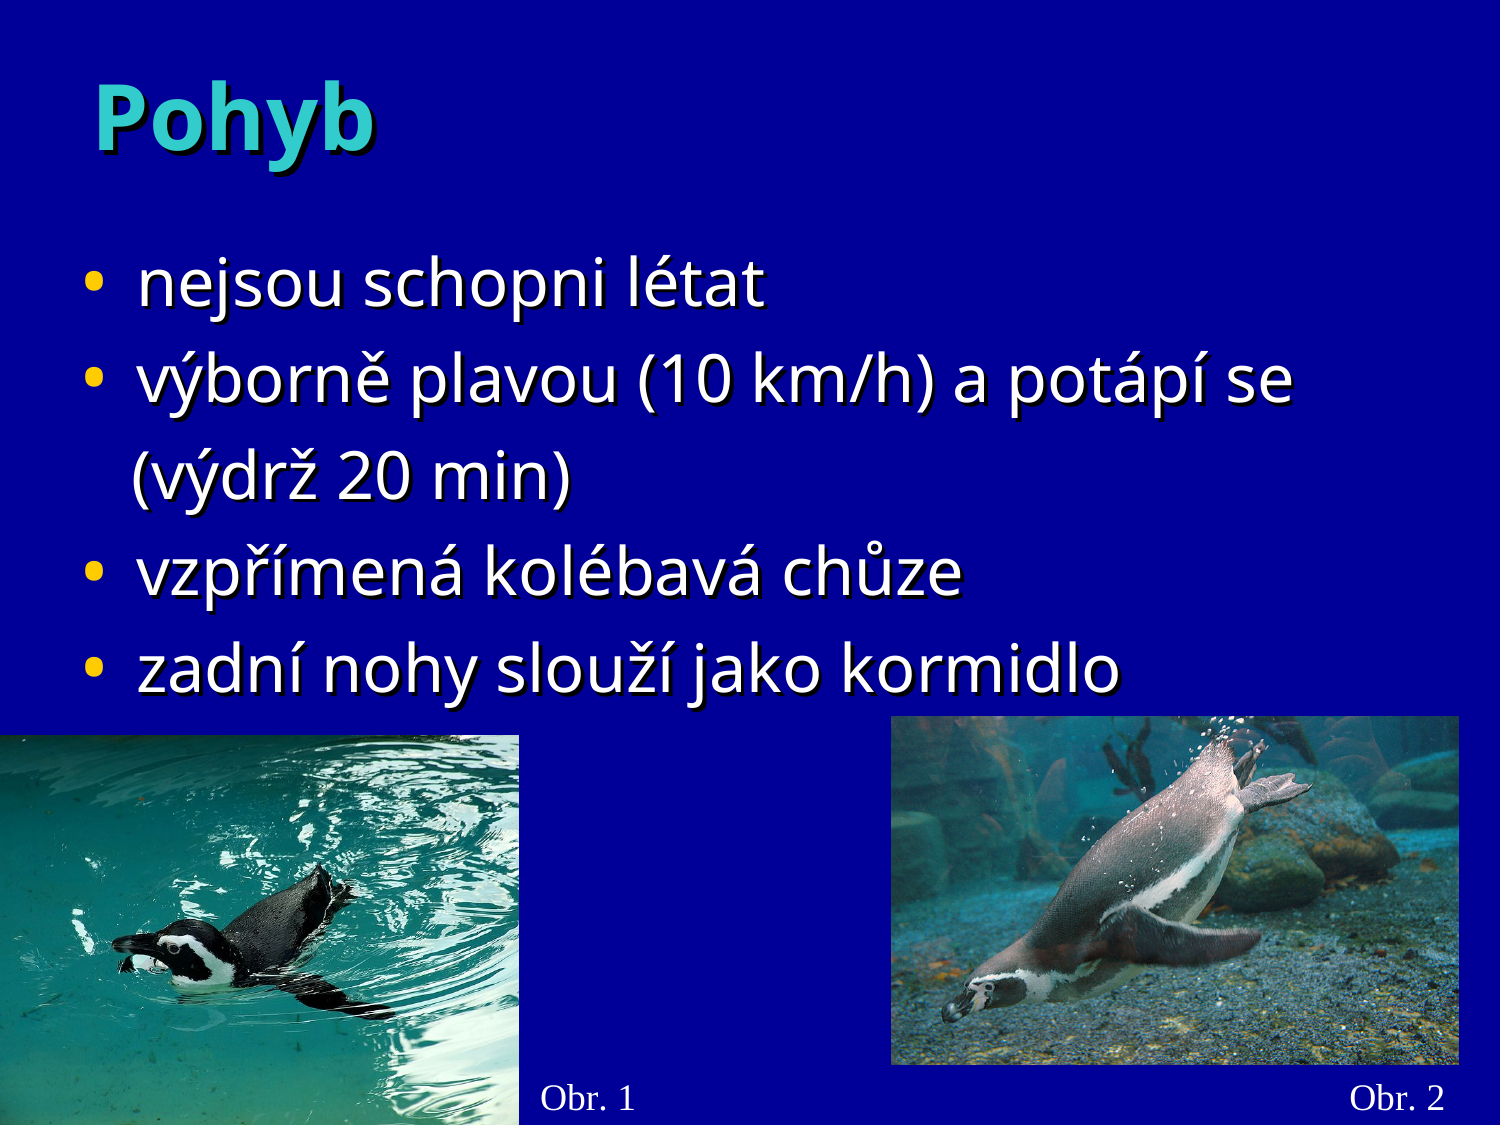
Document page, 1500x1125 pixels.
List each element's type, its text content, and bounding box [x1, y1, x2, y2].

text_box Obr. 1 [525, 1064, 656, 1125]
picture [891, 716, 1459, 1065]
picture [0, 735, 519, 1125]
title Pohyb [76, 0, 1427, 228]
list nejsou schopni létat výborně plavou (10 km/h) a potápí se (výdrž 20 min) vzpřímená kolébavá chůze zadní nohy slouží jako kormidlo [64, 231, 1415, 907]
text_box Obr. 2 [1334, 1064, 1500, 1125]
